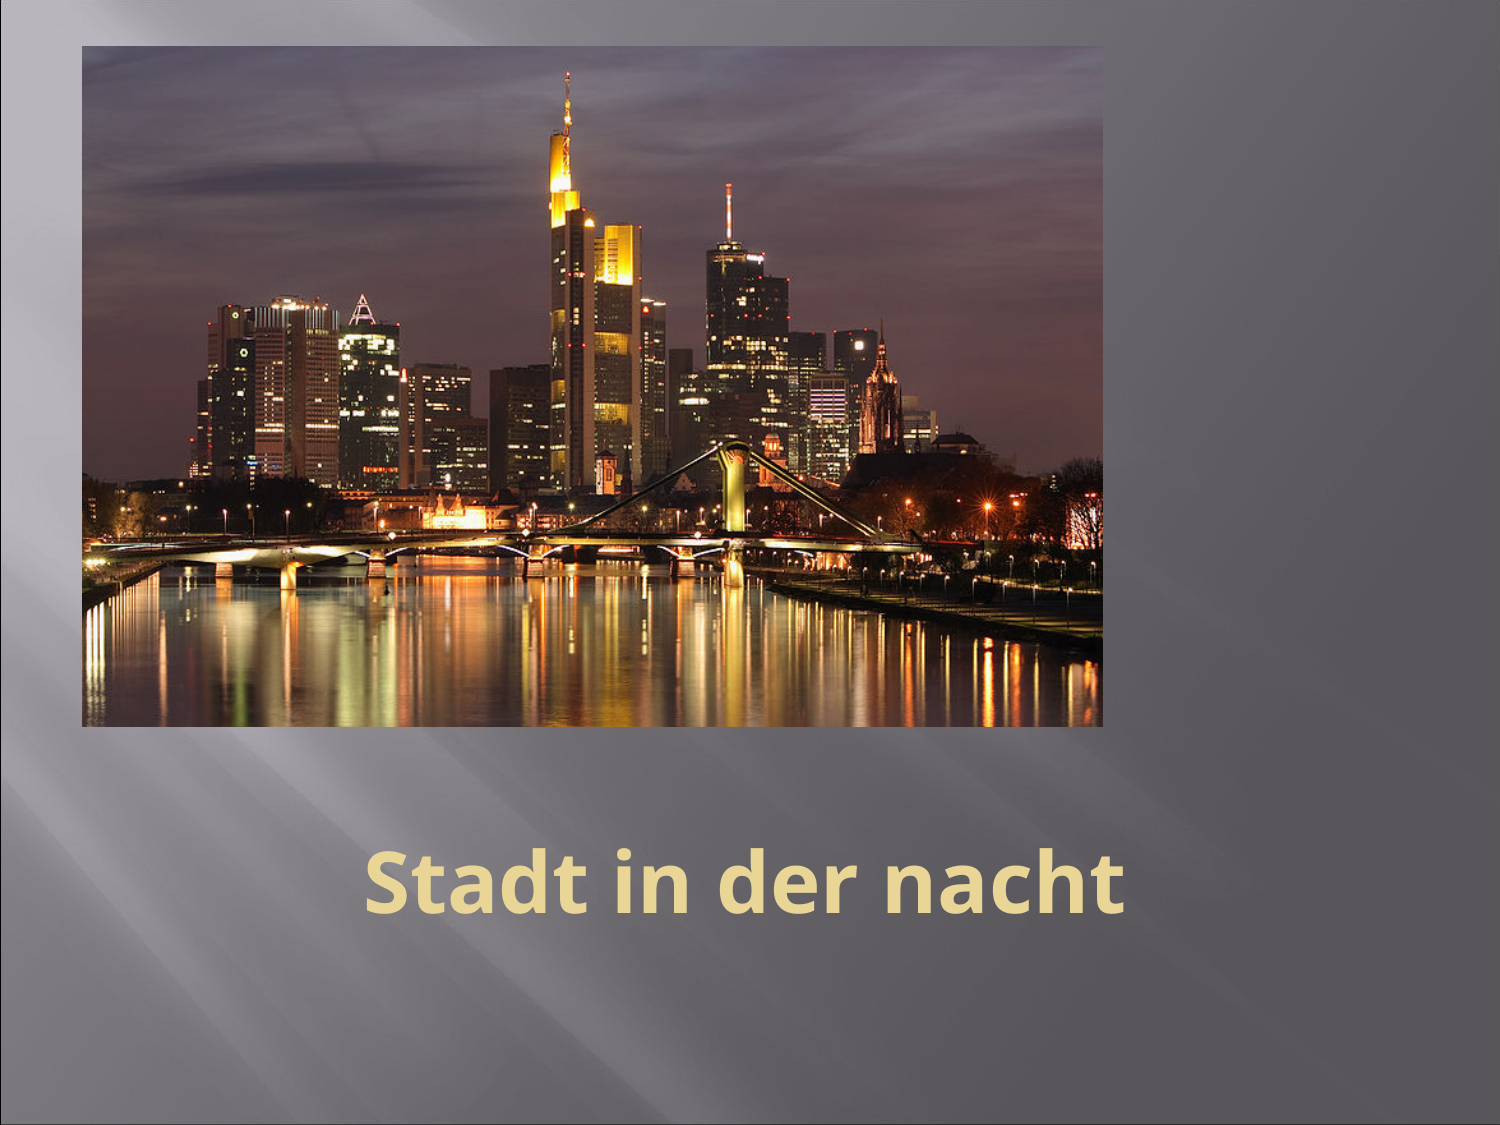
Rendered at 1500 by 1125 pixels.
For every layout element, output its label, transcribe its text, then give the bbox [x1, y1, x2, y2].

title Stadt in der nacht [70, 785, 1421, 973]
picture [0, 0, 1500, 1125]
